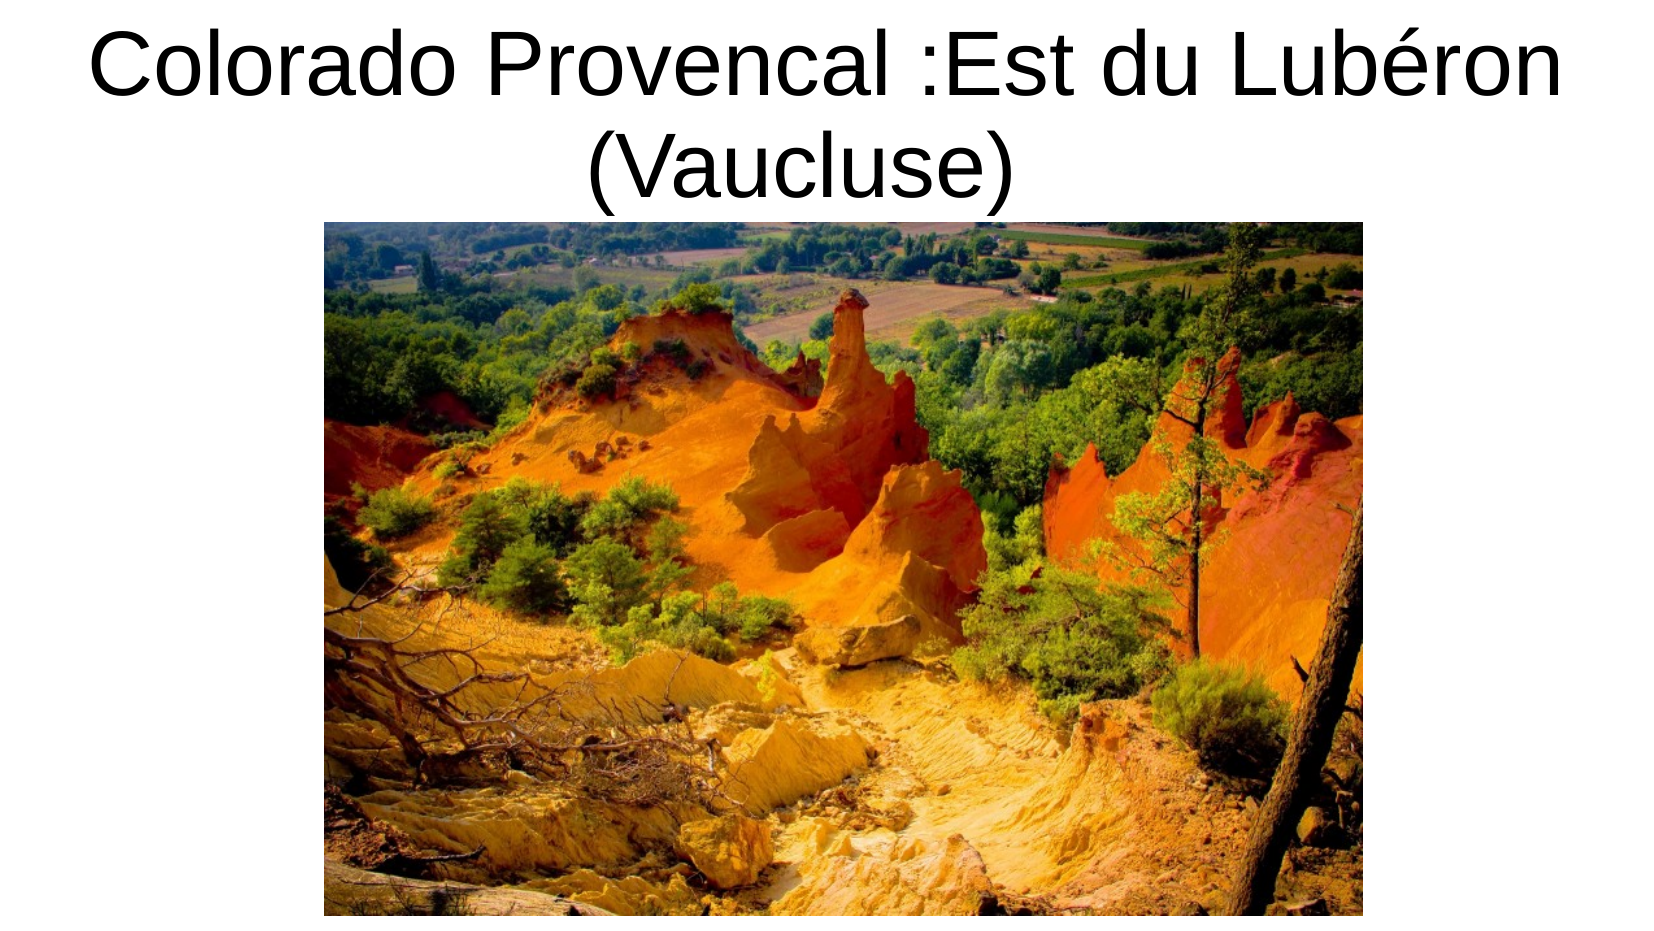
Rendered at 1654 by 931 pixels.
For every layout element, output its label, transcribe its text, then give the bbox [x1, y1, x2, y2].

picture [324, 222, 1363, 916]
title Colorado Provencal :Est du Lubéron (Vaucluse) [82, 12, 1571, 218]
